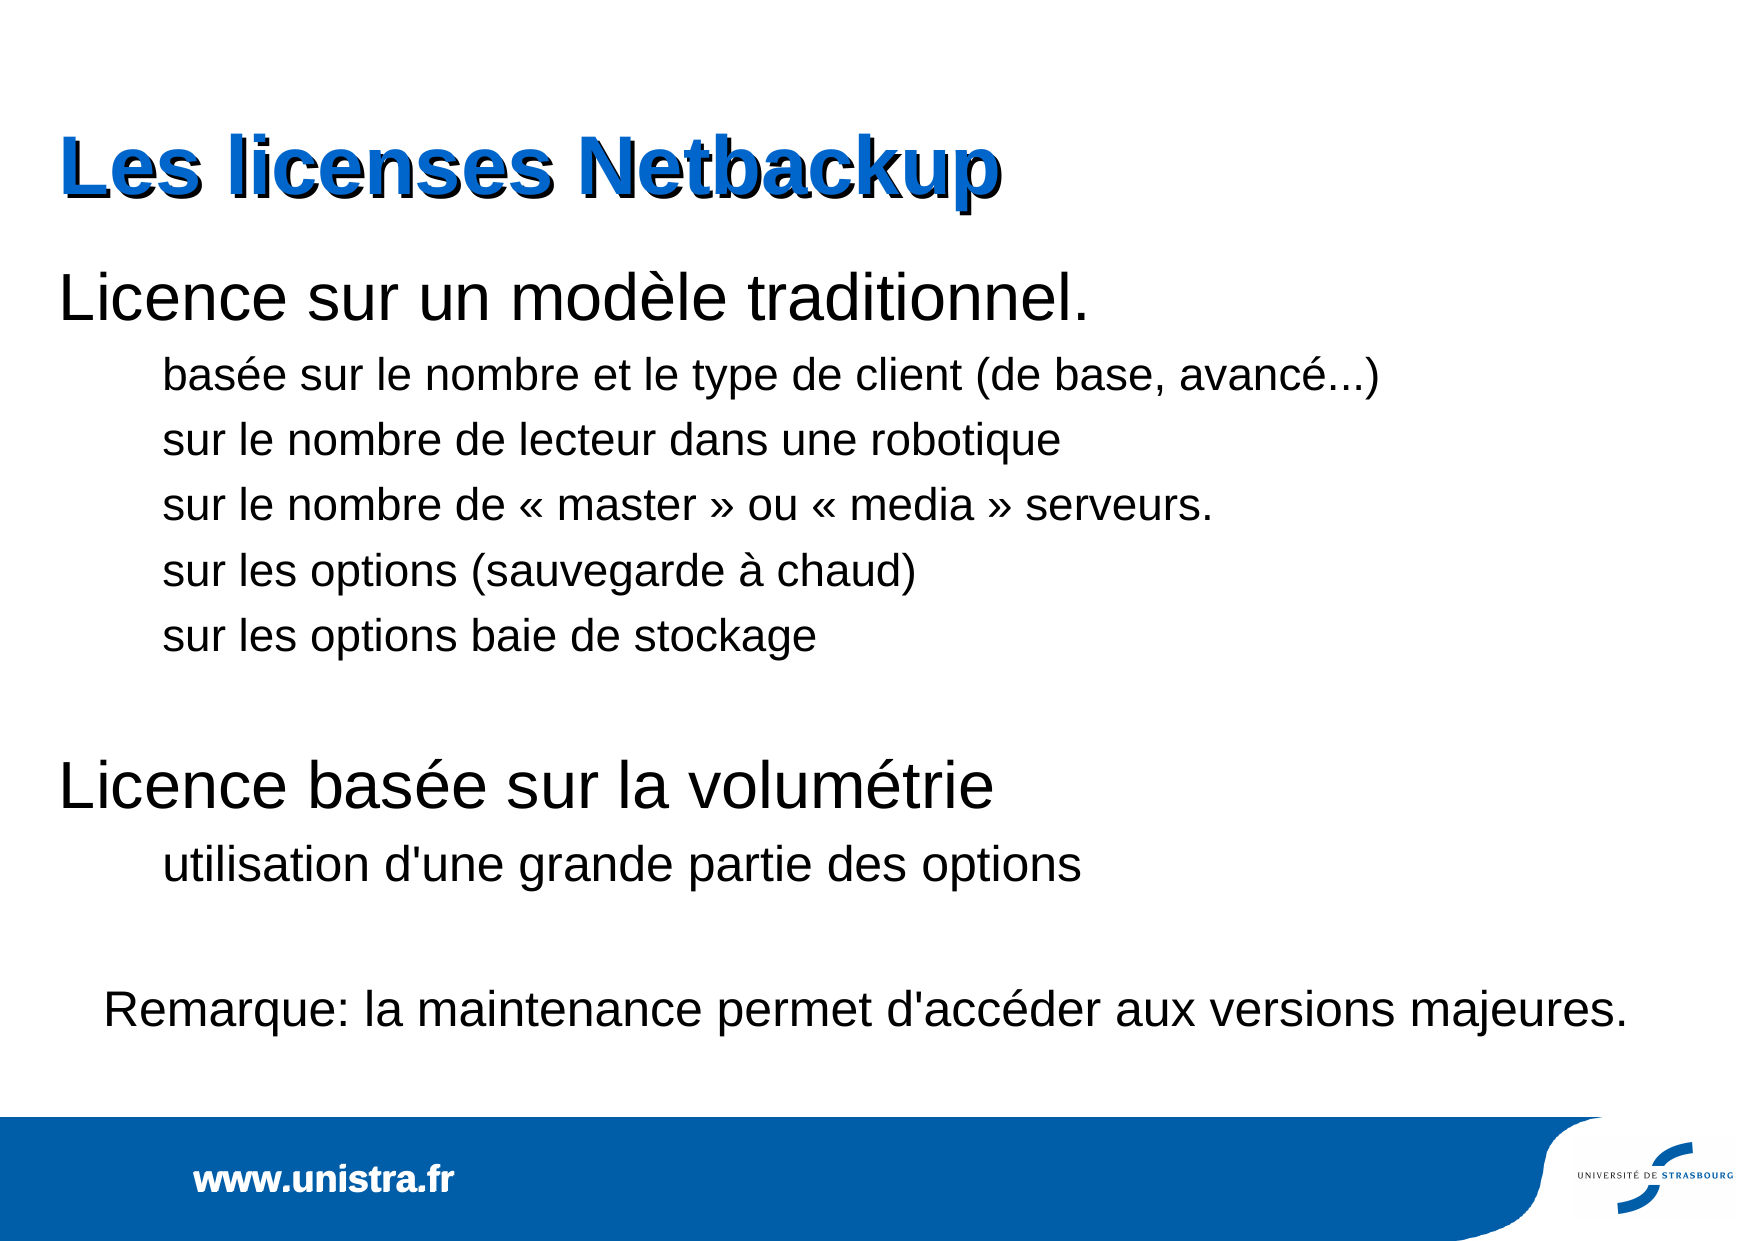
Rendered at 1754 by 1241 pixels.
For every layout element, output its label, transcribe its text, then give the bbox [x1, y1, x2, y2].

list Licence sur un modèle traditionnel. basée sur le nombre et le type de client (de base, avancé...) sur le nombre de lecteur dans une robotique sur le nombre de « master » ou « media » serveurs. sur les options (sauvegarde à chaud) sur les options baie de stockage Licence basée sur la volumétrie utilisation d'une grande partie des options Remarque: la maintenance permet d'accéder aux versions majeures. [58, 259, 1683, 1092]
picture [0, 1115, 1737, 1241]
title Les licenses Netbackup [58, 39, 1683, 259]
